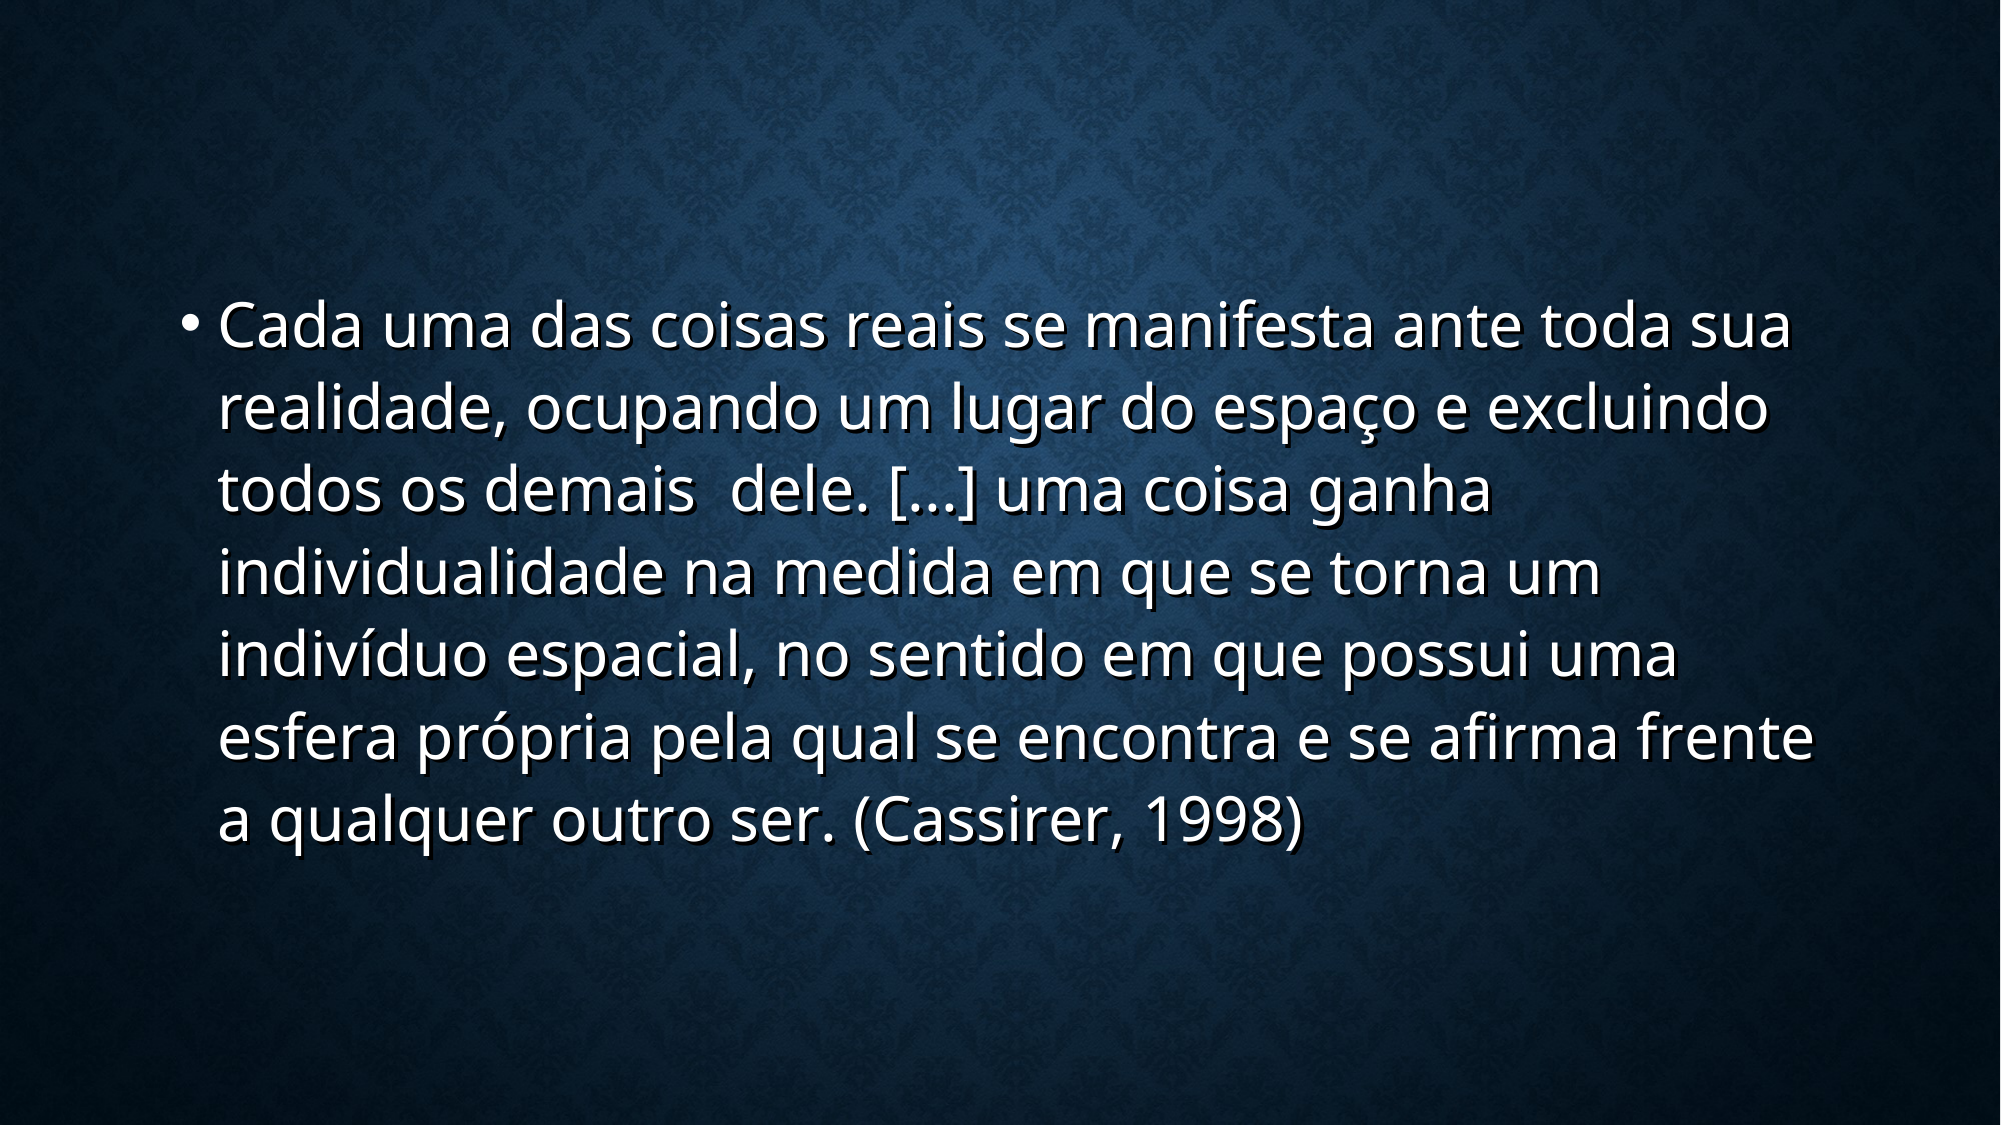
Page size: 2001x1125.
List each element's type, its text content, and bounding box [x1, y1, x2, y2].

picture [0, 0, 2001, 1125]
list Cada uma das coisas reais se manifesta ante toda sua realidade, ocupando um lugar do espaço e excluindo todos os demais dele. [...] uma coisa ganha individualidade na medida em que se torna um indivíduo espacial, no sentido em que possui uma esfera própria pela qual se encontra e se afirma frente a qualquer outro ser. (Cassirer, 1998) [164, 269, 1864, 883]
